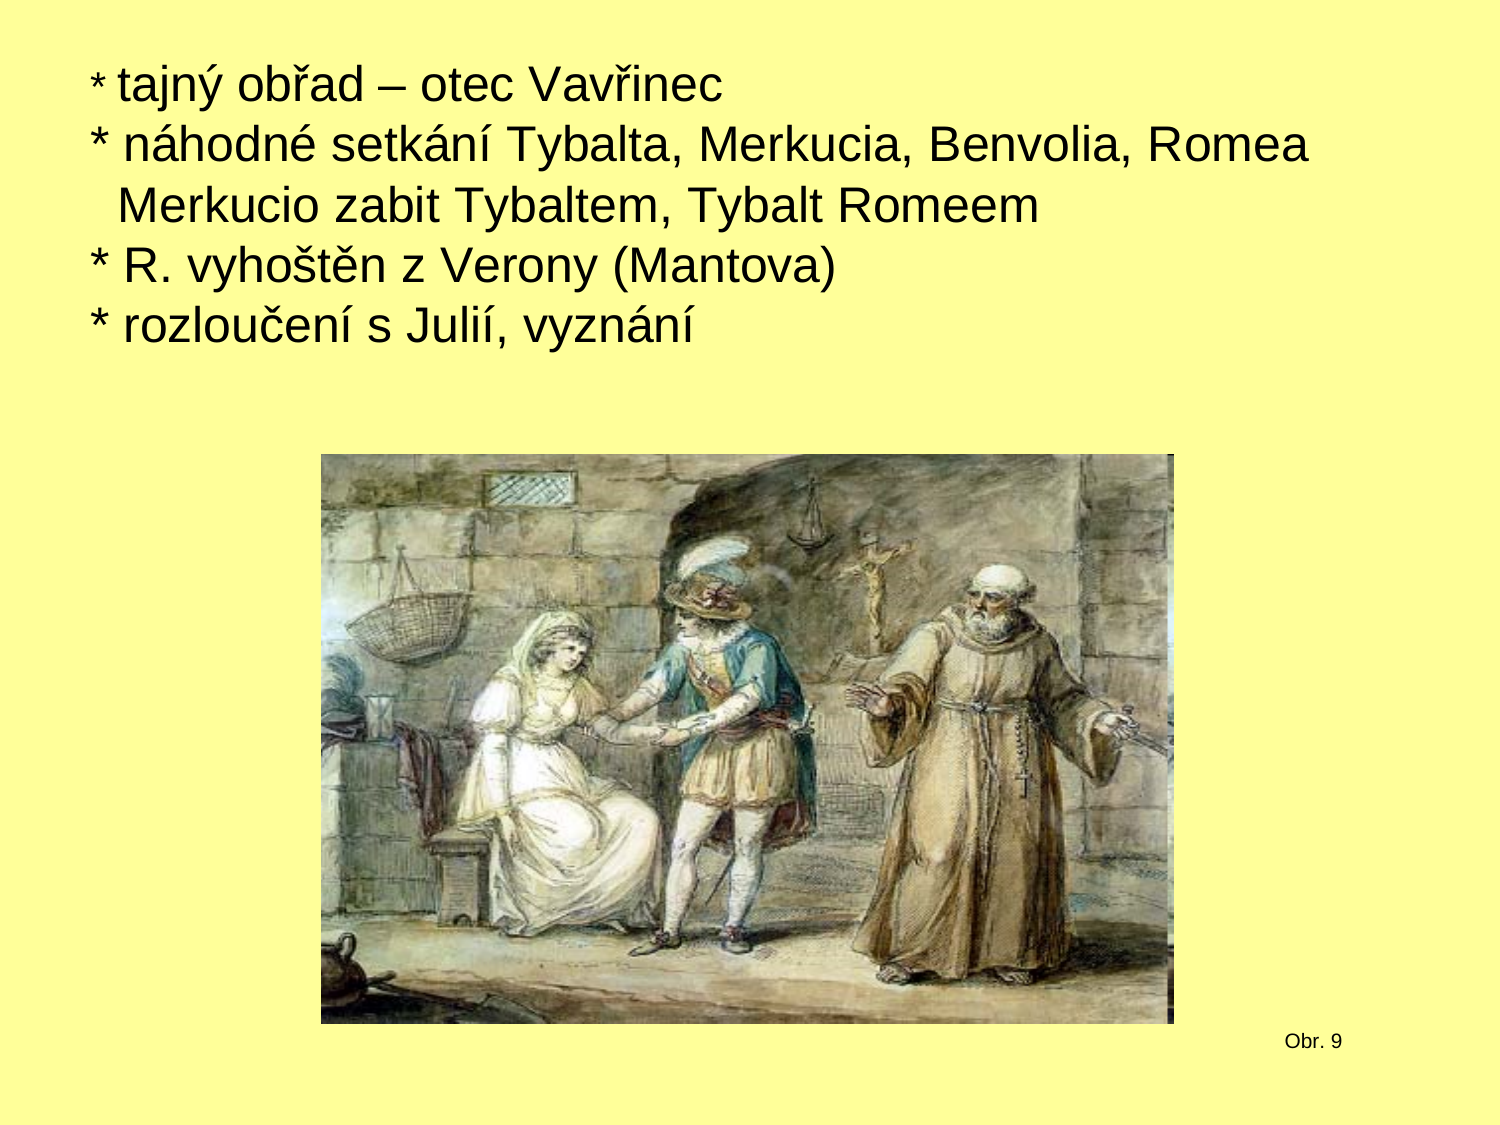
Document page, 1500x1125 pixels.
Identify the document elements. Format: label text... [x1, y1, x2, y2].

text_box Obr. 9 [1269, 1020, 1464, 1061]
list * tajný obřad – otec Vavřinec * náhodné setkání Tybalta, Merkucia, Benvolia, Romea Merkucio zabit Tybaltem, Tybalt Romeem * R. vyhoštěn z Verony (Mantova) * rozloučení s Julií, vyznání [75, 55, 1426, 381]
picture [321, 454, 1174, 1024]
